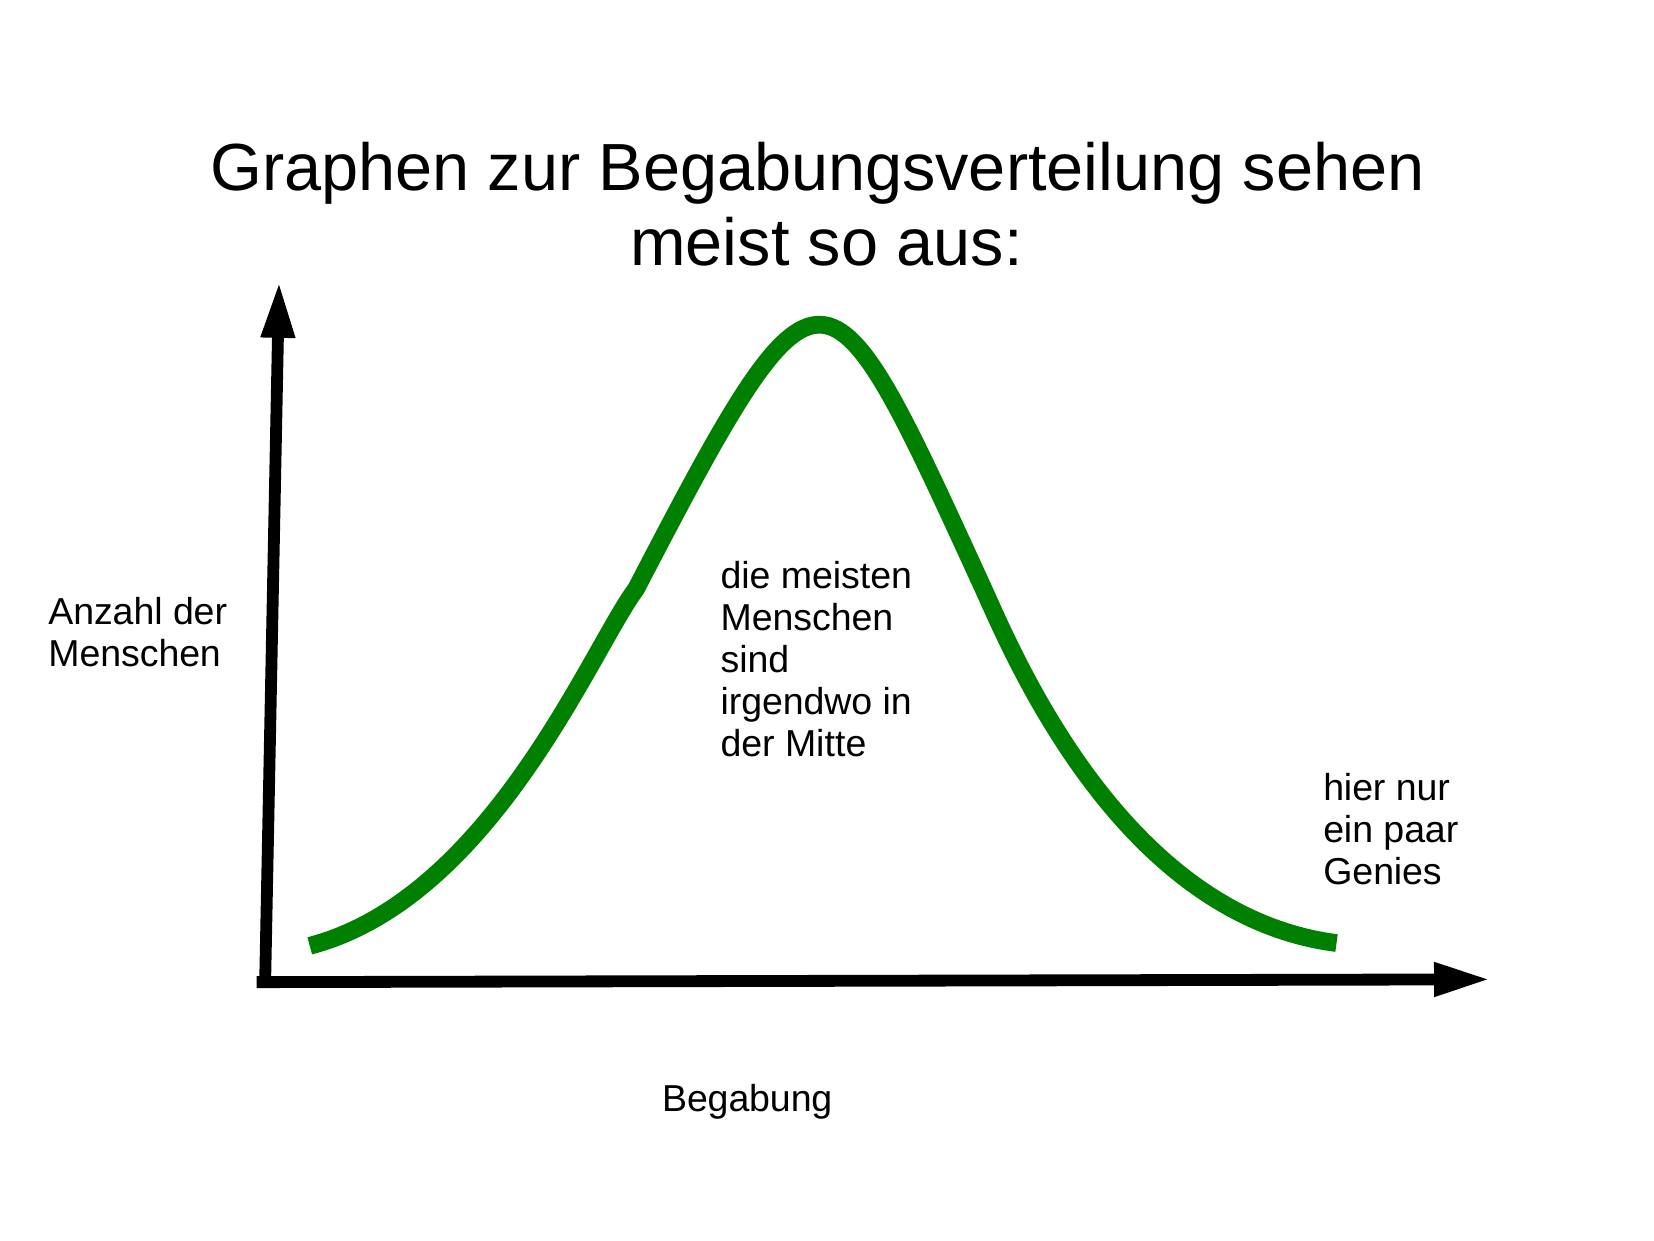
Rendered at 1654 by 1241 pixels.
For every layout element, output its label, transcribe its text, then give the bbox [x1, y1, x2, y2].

subtitle Graphen zur Begabungsverteilung sehen meist so aus: [82, 49, 1571, 1109]
text_box Anzahl der Menschen [33, 583, 242, 683]
text_box hier nur ein paar Genies [1308, 758, 1490, 924]
text_box Begabung [647, 1069, 848, 1127]
text_box die meisten Menschen sind irgendwo in der Mitte [705, 546, 952, 772]
